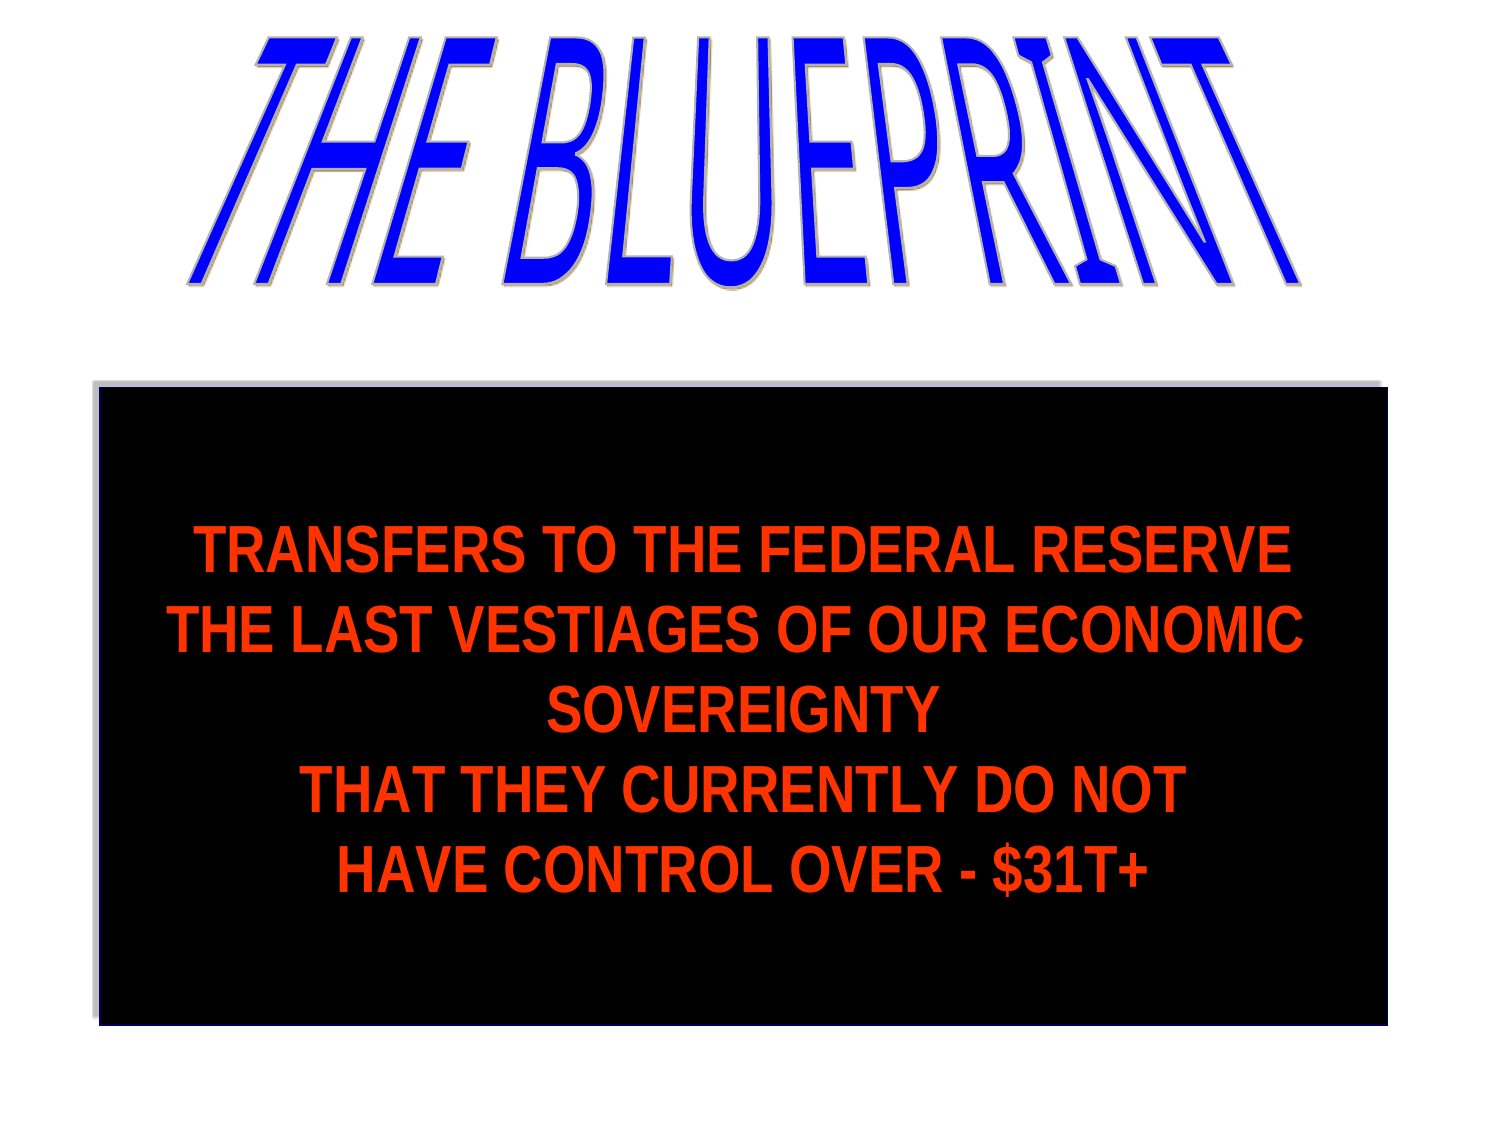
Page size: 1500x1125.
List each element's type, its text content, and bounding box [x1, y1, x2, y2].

text_box THE BLUEPRINT [187, 37, 338, 284]
text_box THE BLUEPRINT [606, 37, 672, 284]
text_box THE BLUEPRINT [254, 37, 421, 284]
text_box THE BLUEPRINT [690, 37, 773, 288]
text_box THE BLUEPRINT [372, 37, 497, 284]
text_box THE BLUEPRINT [792, 37, 869, 284]
text_box THE BLUEPRINT [1013, 37, 1122, 284]
text_box TRANSFERS TO THE FEDERAL RESERVE THE LAST VESTIAGES OF OUR ECONOMIC SOVEREIGNTY THAT THEY CURRENTLY DO NOT HAVE CONTROL OVER - $31T+ [99, 387, 1388, 1025]
text_box THE BLUEPRINT [1150, 37, 1301, 284]
text_box THE BLUEPRINT [941, 37, 1072, 284]
text_box THE BLUEPRINT [1064, 37, 1234, 284]
text_box THE BLUEPRINT [502, 37, 605, 284]
text_box THE BLUEPRINT [863, 37, 939, 284]
